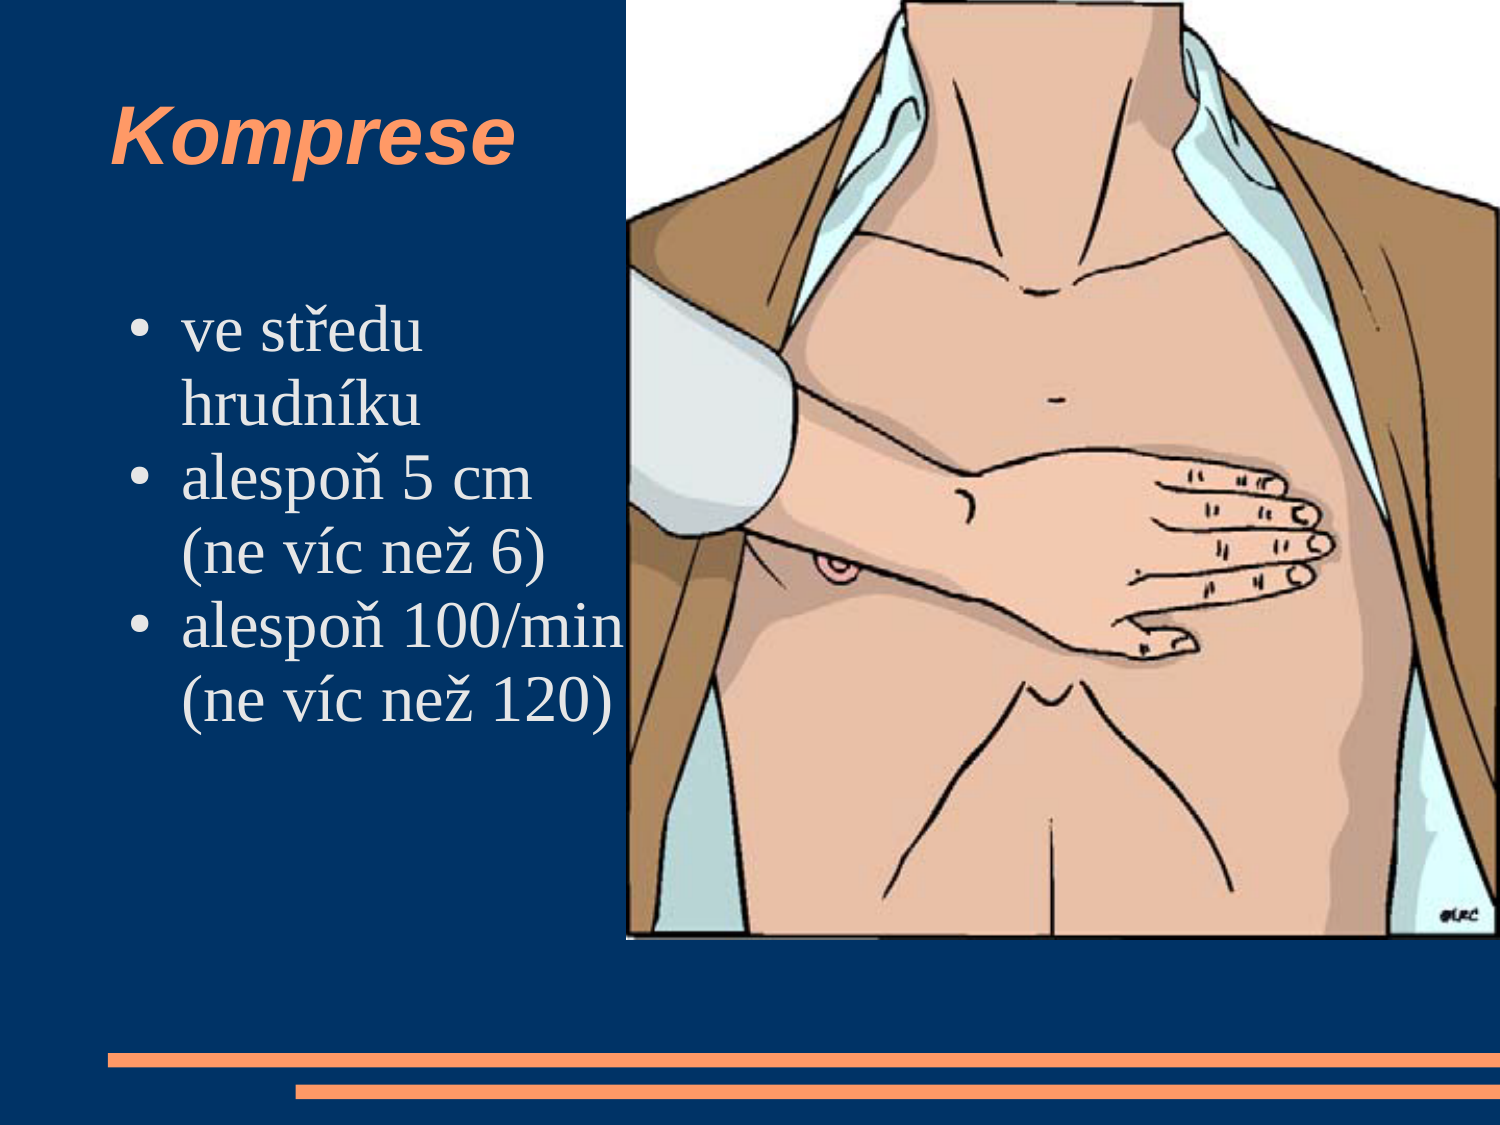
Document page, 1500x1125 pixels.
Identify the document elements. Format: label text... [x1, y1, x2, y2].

picture [626, 0, 1500, 940]
title Komprese [110, 41, 626, 230]
list ve středu hrudníku alespoň 5 cm (ne víc než 6) alespoň 100/min (ne víc než 120) [110, 292, 632, 1013]
